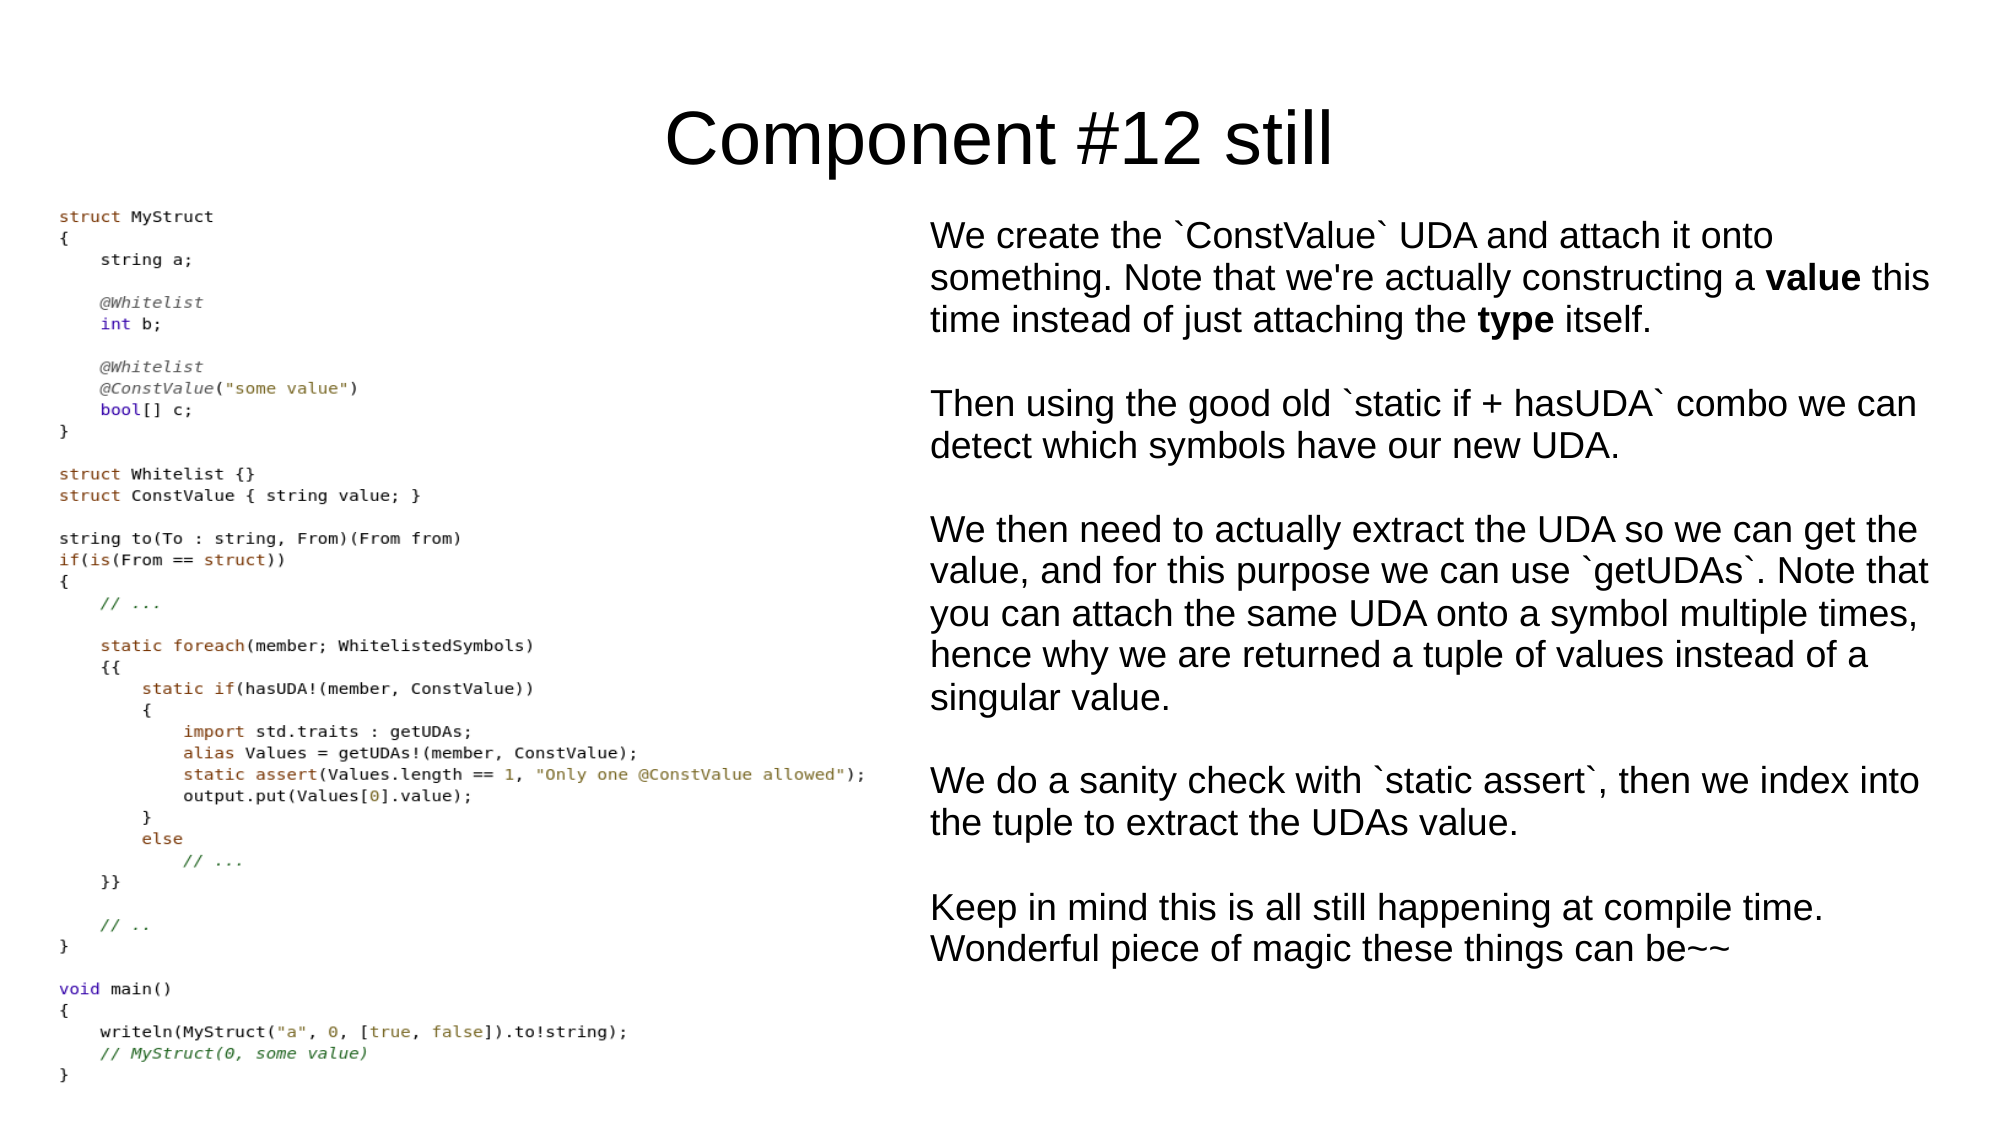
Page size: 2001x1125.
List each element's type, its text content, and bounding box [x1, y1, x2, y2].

picture [59, 206, 874, 1093]
text_box We create the `ConstValue` UDA and attach it onto something. Note that we're actually constructing a value this time instead of just attaching the type itself. Then using the good old `static if + hasUDA` combo we can detect which symbols have our new UDA. We then need to actually extract the UDA so we can get the value, and for this purpose we can use `getUDAs`. Note that you can attach the same UDA onto a symbol multiple times, hence why we are returned a tuple of values instead of a singular value. We do a sanity check with `static assert`, then we index into the tuple to extract the UDAs value. Keep in mind this is all still happening at compile time. Wonderful piece of magic these things can be~~ [915, 206, 1979, 978]
title Component #12 still [99, 44, 1900, 233]
